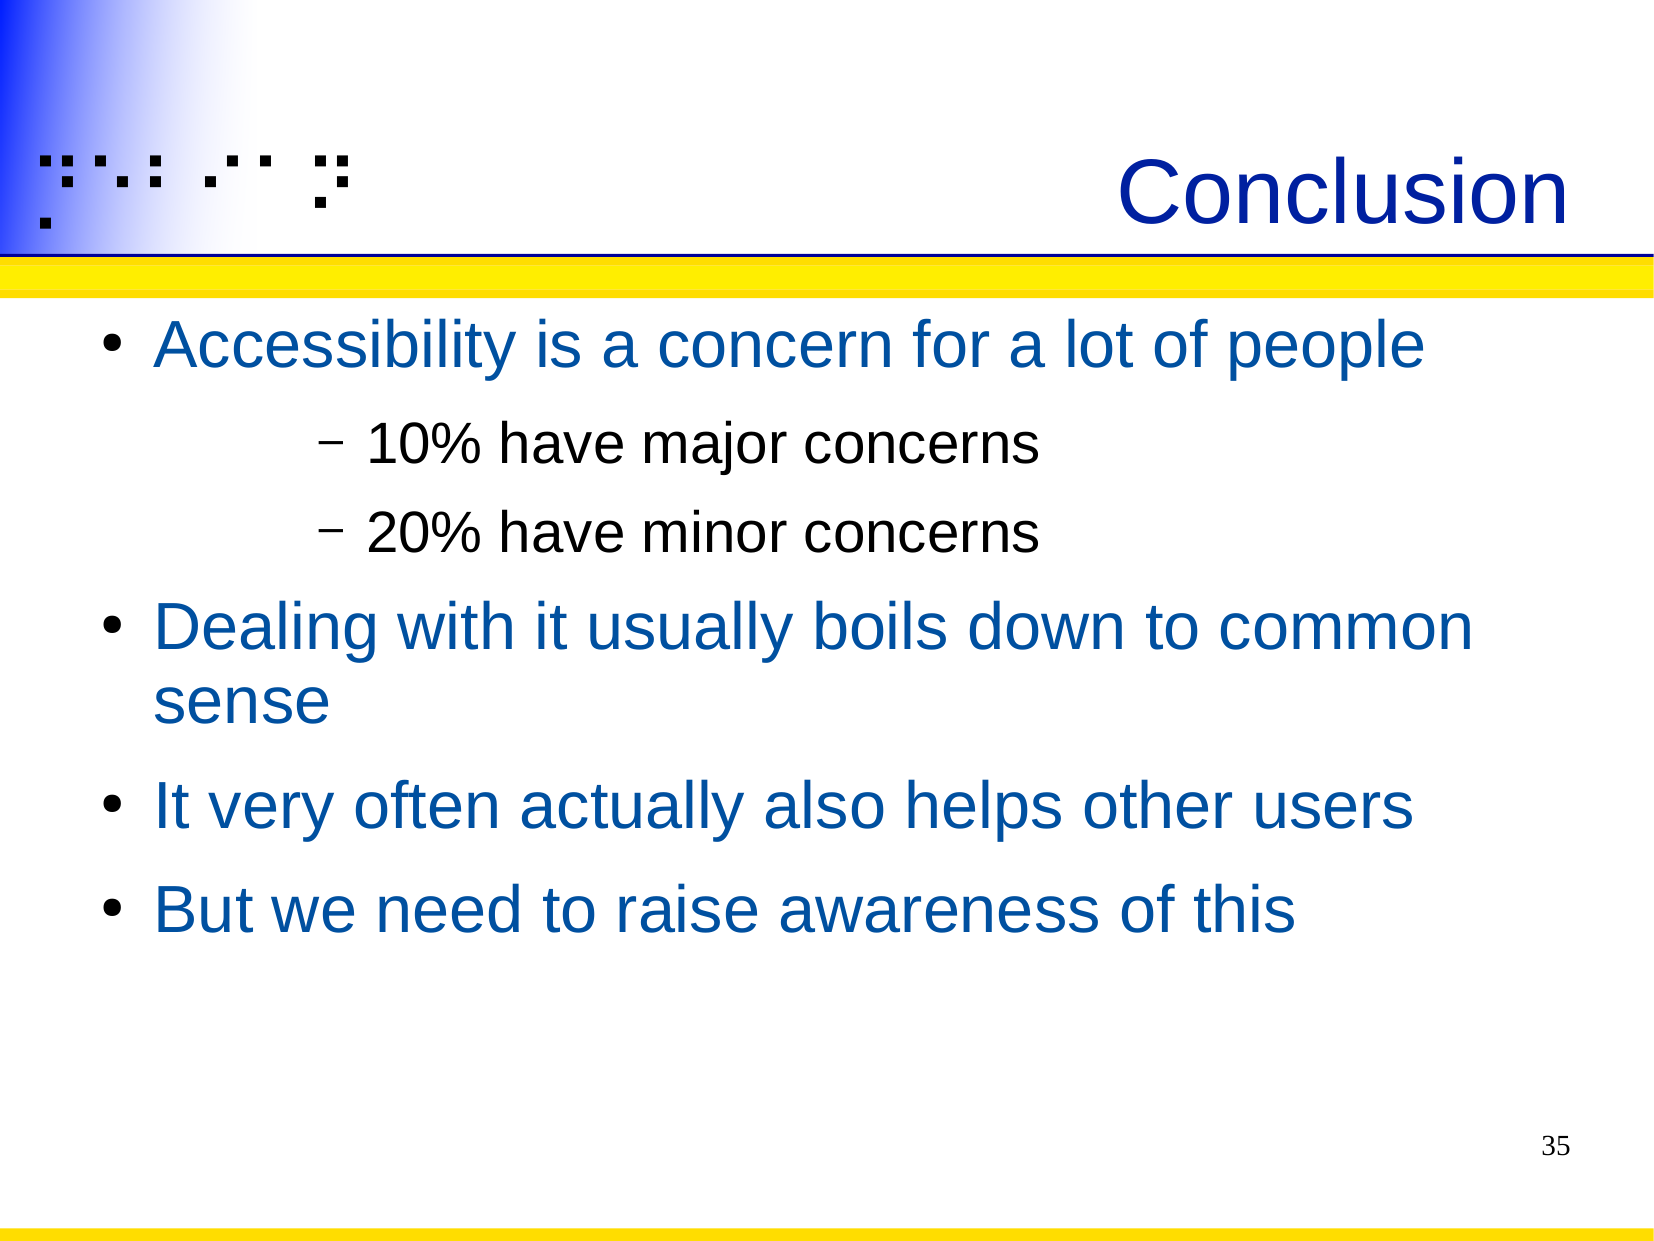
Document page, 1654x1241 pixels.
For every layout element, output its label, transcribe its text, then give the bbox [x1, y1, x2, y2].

title Conclusion [372, 134, 1571, 250]
list Accessibility is a concern for a lot of people 10% have major concerns 20% have minor concerns Dealing with it usually boils down to common sense It very often actually also helps other users But we need to raise awareness of this [82, 307, 1571, 1111]
